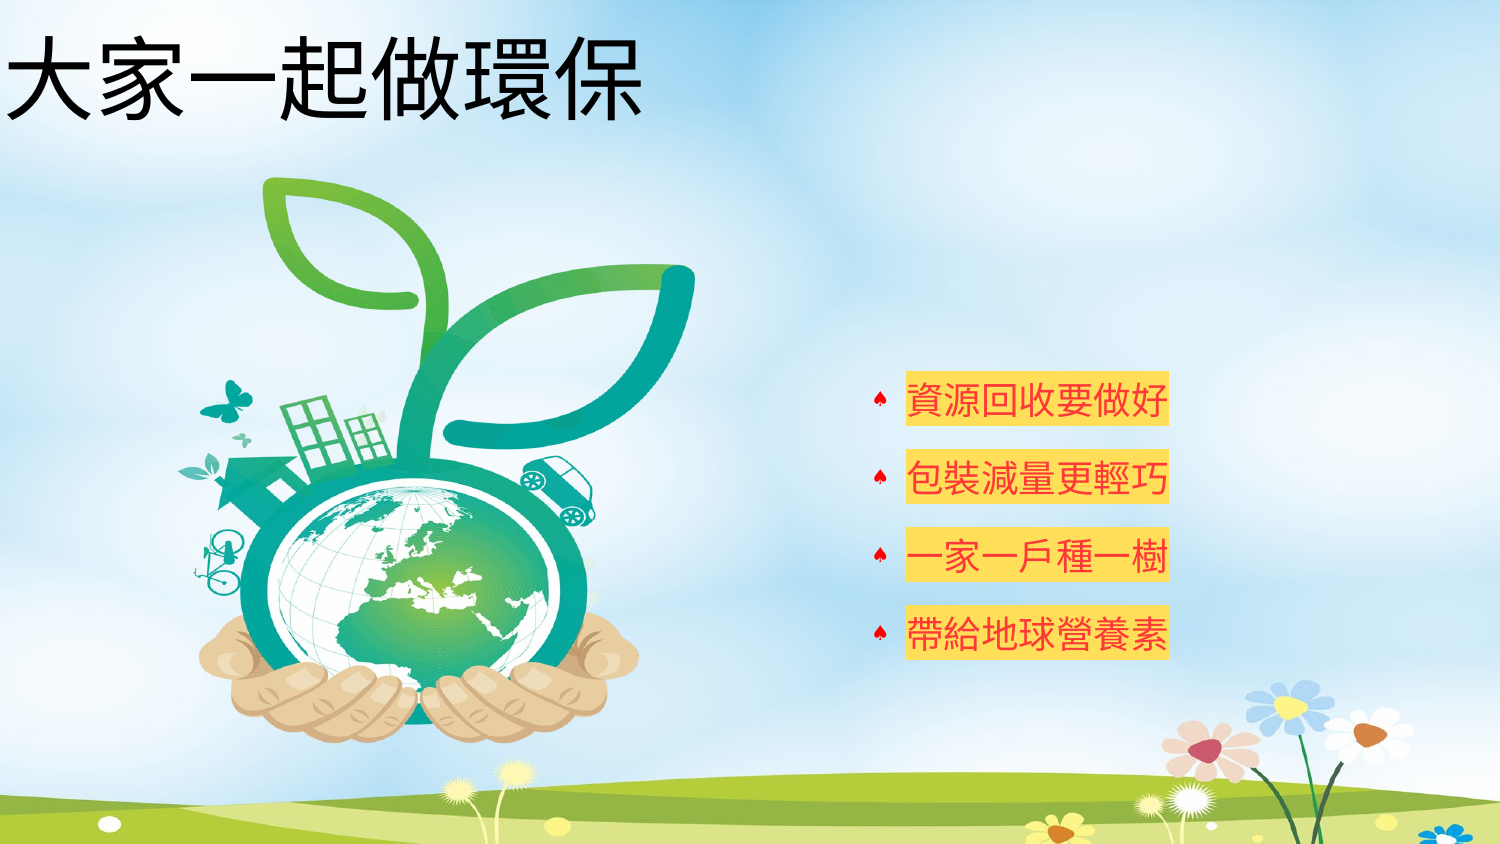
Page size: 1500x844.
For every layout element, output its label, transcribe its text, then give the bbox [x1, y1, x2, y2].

text_box 資源回收要做好 包裝減量更輕巧 一家一戶種一樹 帶給地球營養素 [856, 265, 1211, 707]
picture [0, 0, 1500, 844]
title 大家一起做環保 [0, 0, 827, 148]
